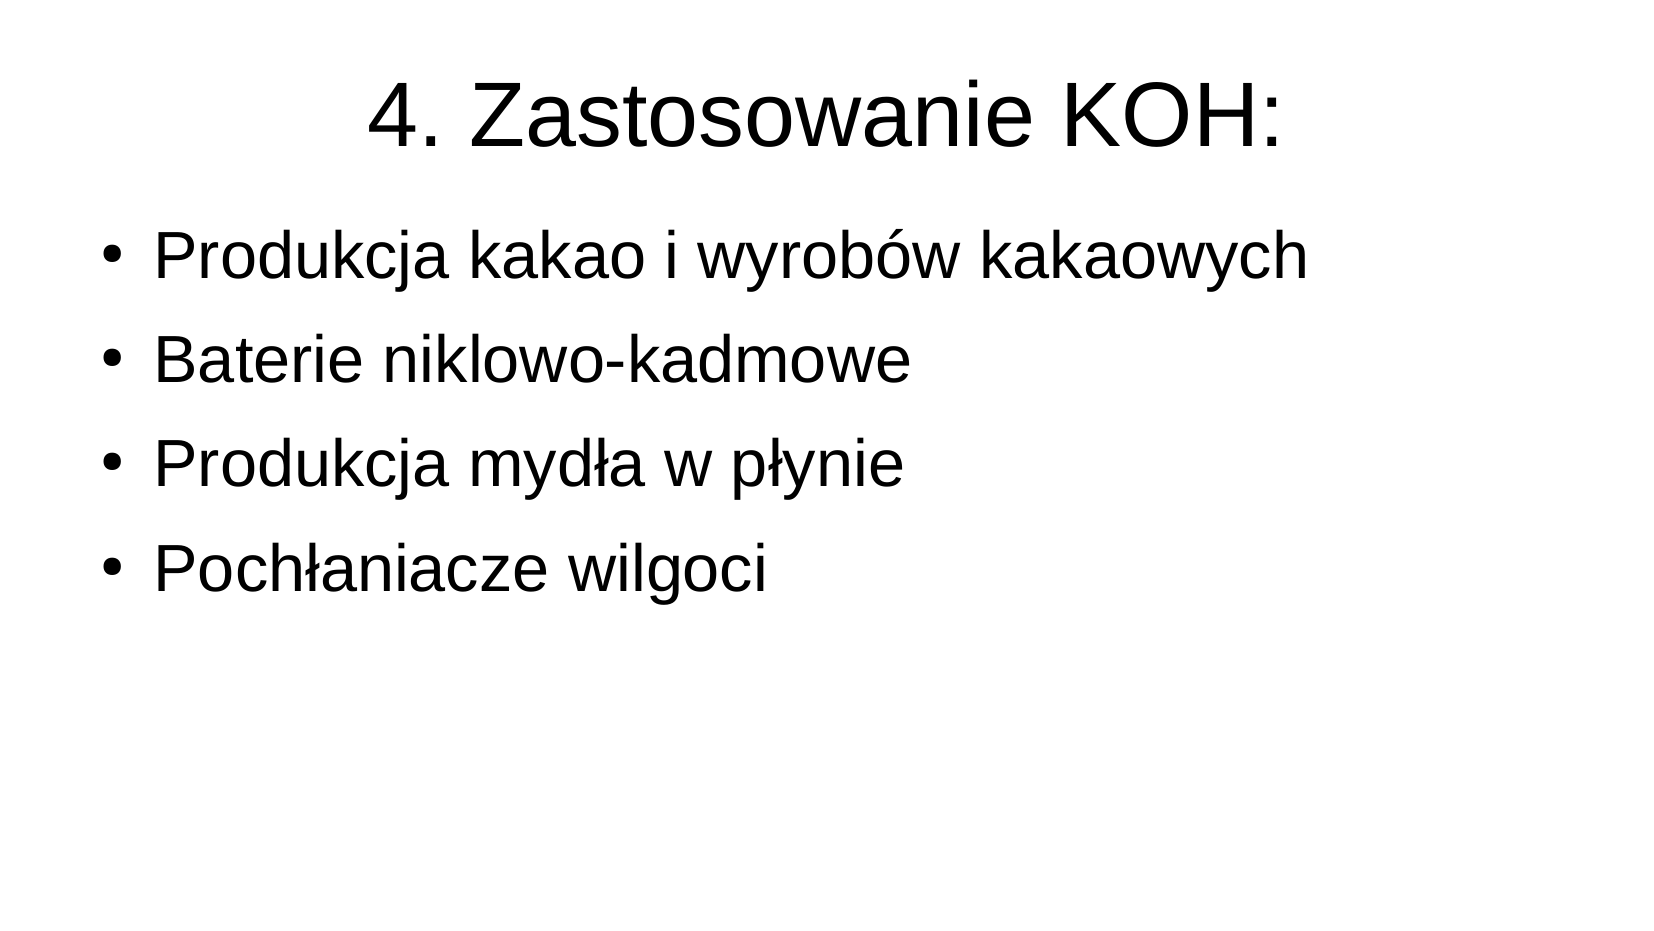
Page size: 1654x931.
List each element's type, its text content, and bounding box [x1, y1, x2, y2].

list Produkcja kakao i wyrobów kakaowych Baterie niklowo-kadmowe Produkcja mydła w płynie Pochłaniacze wilgoci [82, 217, 1571, 758]
title 4. Zastosowanie KOH: [82, 37, 1571, 193]
